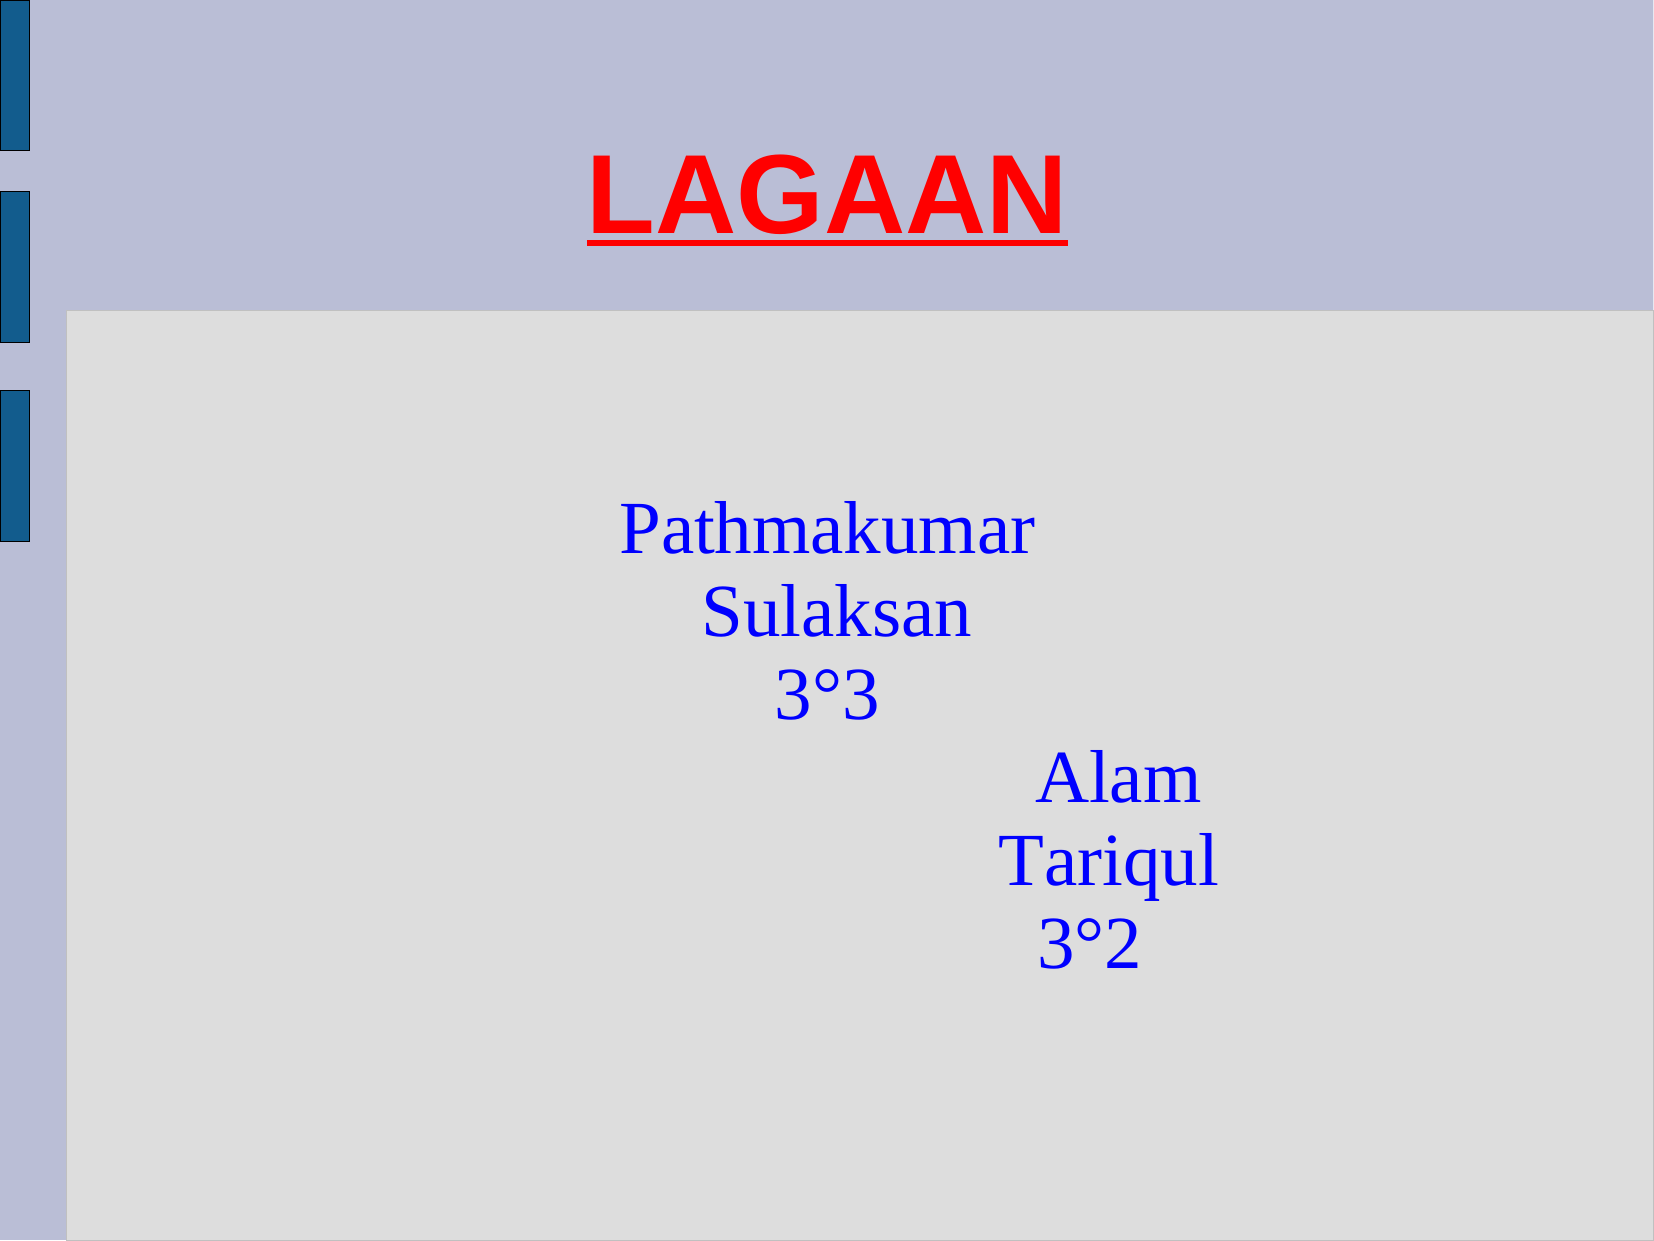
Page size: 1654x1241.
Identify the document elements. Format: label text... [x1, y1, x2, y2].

title LAGAAN [121, 91, 1534, 299]
subtitle Pathmakumar Sulaksan 3°3 Alam Tariqul 3°2 [121, 344, 1534, 1127]
